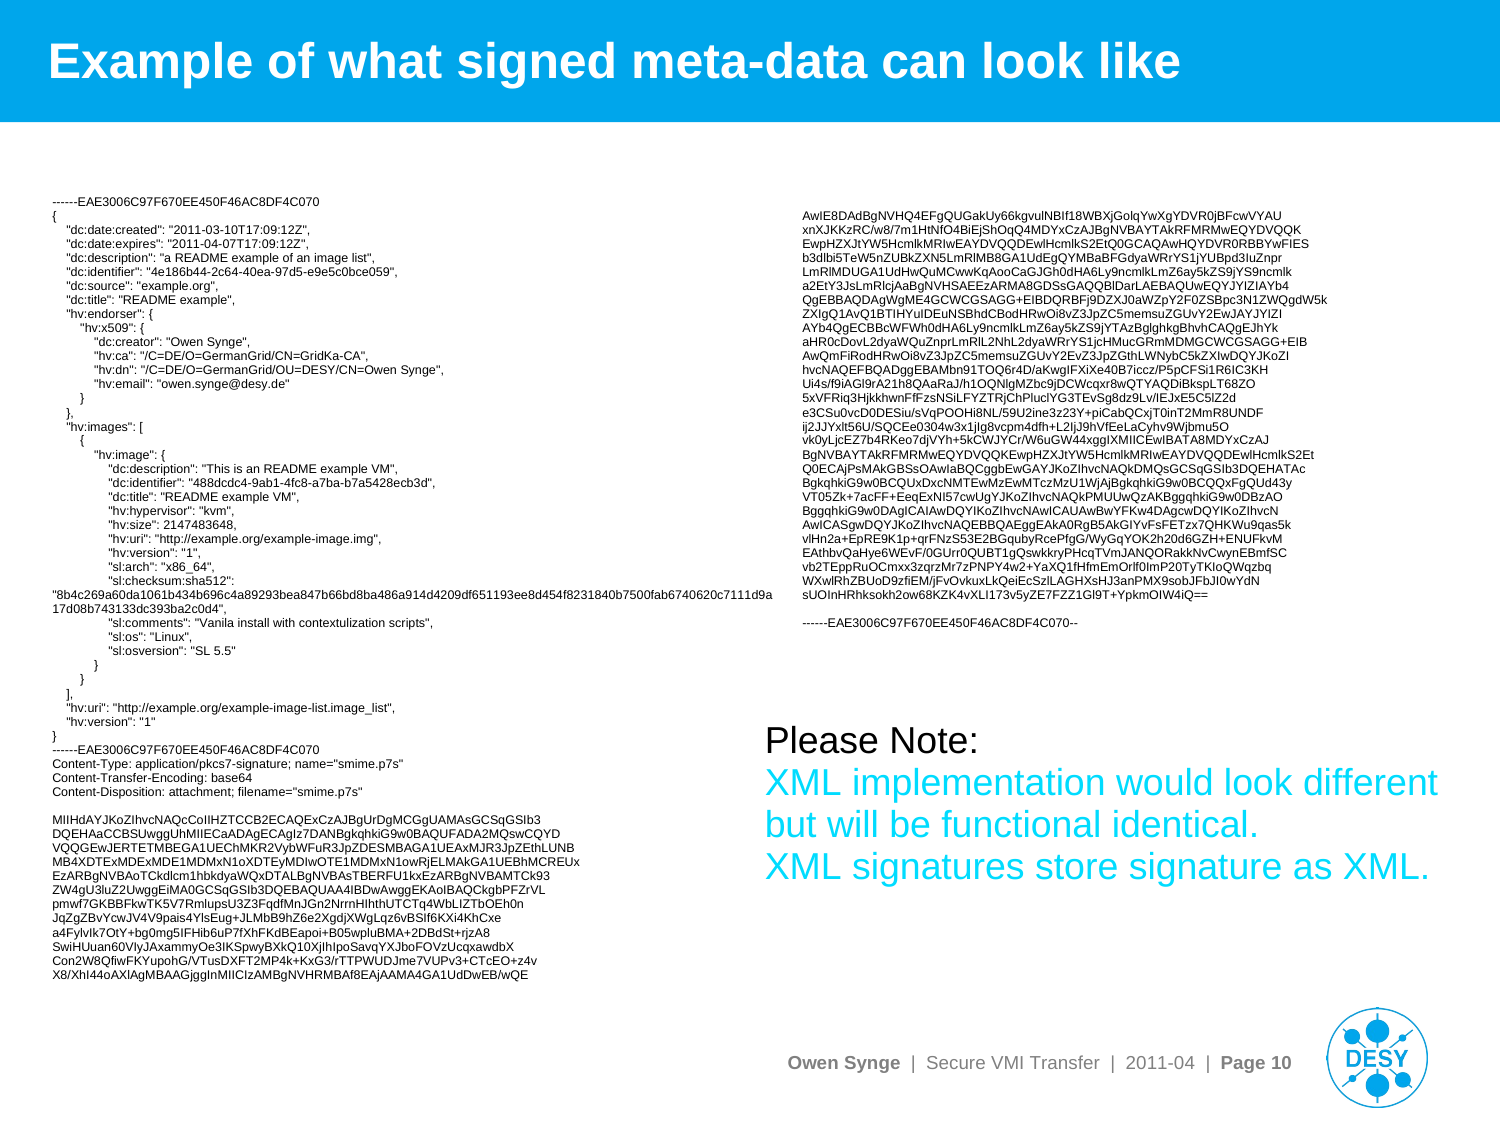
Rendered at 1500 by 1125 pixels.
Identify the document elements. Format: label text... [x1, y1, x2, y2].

text_box Please Note: XML implementation would look different but will be functional identical. XML signatures store signature as XML. [750, 712, 1463, 896]
picture [1326, 1007, 1428, 1108]
text_box ------EAE3006C97F670EE450F46AC8DF4C070 { "dc:date:created": "2011-03-10T17:09:12Z", "dc:date:expires": "2011-04-07T17:09:12Z", "dc:description": "a README example of an image list", "dc:identifier": "4e186b44-2c64-40ea-97d5-e9e5c0bce059", "dc:source": "example.org", "dc:title": "README example", "hv:endorser": { "hv:x509": { "dc:creator": "Owen Synge", "hv:ca": "/C=DE/O=GermanGrid/CN=GridKa-CA", "hv:dn": "/C=DE/O=GermanGrid/OU=DESY/CN=Owen Synge", "hv:email": "owen.synge@desy.de" } }, "hv:images": [ { "hv:image": { "dc:description": "This is an README example VM", "dc:identifier": "488dcdc4-9ab1-4fc8-a7ba-b7a5428ecb3d", "dc:title": "README example VM", "hv:hypervisor": "kvm", "hv:size": 2147483648, "hv:uri": "http://example.org/example-image.img", "hv:version": "1", "sl:arch": "x86_64", "sl:checksum:sha512": "8b4c269a60da1061b434b696c4a89293bea847b66bd8ba486a914d4209df651193ee8d454f8231840b7500fab6740620c7111d9a17d08b743133dc393ba2c0d4", "sl:comments": "Vanila install with contextulization scripts", "sl:os": "Linux", "sl:osversion": "SL 5.5" } } ], "hv:uri": "http://example.org/example-image-list.image_list", "hv:version": "1" } ------EAE3006C97F670EE450F46AC8DF4C070 Content-Type: application/pkcs7-signature; name="smime.p7s" Content-Transfer-Encoding: base64 Content-Disposition: attachment; filename="smime.p7s" MIIHdAYJKoZIhvcNAQcCoIIHZTCCB2ECAQExCzAJBgUrDgMCGgUAMAsGCSqGSIb3 DQEHAaCCBSUwggUhMIIECaADAgECAgIz7DANBgkqhkiG9w0BAQUFADA2MQswCQYD VQQGEwJERTETMBEGA1UEChMKR2VybWFuR3JpZDESMBAGA1UEAxMJR3JpZEthLUNB MB4XDTExMDExMDE1MDMxN1oXDTEyMDIwOTE1MDMxN1owRjELMAkGA1UEBhMCREUx EzARBgNVBAoTCkdlcm1hbkdyaWQxDTALBgNVBAsTBERFU1kxEzARBgNVBAMTCk93 ZW4gU3luZ2UwggEiMA0GCSqGSIb3DQEBAQUAA4IBDwAwggEKAoIBAQCkgbPFZrVL pmwf7GKBBFkwTK5V7RmlupsU3Z3FqdfMnJGn2NrrnHIhthUTCTq4WbLIZTbOEh0n JqZgZBvYcwJV4V9pais4YlsEug+JLMbB9hZ6e2XgdjXWgLqz6vBSIf6KXi4KhCxe a4FylvIk7OtY+bg0mg5IFHib6uP7fXhFKdBEapoi+B05wpluBMA+2DBdSt+rjzA8 SwiHUuan60VIyJAxammyOe3IKSpwyBXkQ10XjIhIpoSavqYXJboFOVzUcqxawdbX Con2W8QfiwFKYupohG/VTusDXFT2MP4k+KxG3/rTTPWUDJme7VUPv3+CTcEO+z4v X8/XhI44oAXlAgMBAAGjggInMIICIzAMBgNVHRMBAf8EAjAAMA4GA1UdDwEB/wQE [37, 187, 788, 1088]
text_box AwIE8DAdBgNVHQ4EFgQUGakUy66kgvulNBIf18WBXjGolqYwXgYDVR0jBFcwVYAU xnXJKKzRC/w8/7m1HtNfO4BiEjShOqQ4MDYxCzAJBgNVBAYTAkRFMRMwEQYDVQQK EwpHZXJtYW5HcmlkMRIwEAYDVQQDEwlHcmlkS2EtQ0GCAQAwHQYDVR0RBBYwFIES b3dlbi5TeW5nZUBkZXN5LmRlMB8GA1UdEgQYMBaBFGdyaWRrYS1jYUBpd3IuZnpr LmRlMDUGA1UdHwQuMCwwKqAooCaGJGh0dHA6Ly9ncmlkLmZ6ay5kZS9jYS9ncmlk a2EtY3JsLmRlcjAaBgNVHSAEEzARMA8GDSsGAQQBlDarLAEBAQUwEQYJYIZIAYb4 QgEBBAQDAgWgME4GCWCGSAGG+EIBDQRBFj9DZXJ0aWZpY2F0ZSBpc3N1ZWQgdW5k ZXIgQ1AvQ1BTIHYuIDEuNSBhdCBodHRwOi8vZ3JpZC5memsuZGUvY2EwJAYJYIZI AYb4QgECBBcWFWh0dHA6Ly9ncmlkLmZ6ay5kZS9jYTAzBglghkgBhvhCAQgEJhYk aHR0cDovL2dyaWQuZnprLmRlL2NhL2dyaWRrYS1jcHMucGRmMDMGCWCGSAGG+EIB AwQmFiRodHRwOi8vZ3JpZC5memsuZGUvY2EvZ3JpZGthLWNybC5kZXIwDQYJKoZI hvcNAQEFBQADggEBAMbn91TOQ6r4D/aKwgIFXiXe40B7iccz/P5pCFSi1R6IC3KH Ui4s/f9iAGl9rA21h8QAaRaJ/h1OQNlgMZbc9jDCWcqxr8wQTYAQDiBkspLT68ZO 5xVFRiq3HjkkhwnFfFzsNSiLFYZTRjChPluclYG3TEvSg8dz9Lv/IEJxE5C5lZ2d e3CSu0vcD0DESiu/sVqPOOHi8NL/59U2ine3z23Y+piCabQCxjT0inT2MmR8UNDF ij2JJYxlt56U/SQCEe0304w3x1jIg8vcpm4dfh+L2IjJ9hVfEeLaCyhv9Wjbmu5O vk0yLjcEZ7b4RKeo7djVYh+5kCWJYCr/W6uGW44xggIXMIICEwIBATA8MDYxCzAJ BgNVBAYTAkRFMRMwEQYDVQQKEwpHZXJtYW5HcmlkMRIwEAYDVQQDEwlHcmlkS2Et Q0ECAjPsMAkGBSsOAwIaBQCggbEwGAYJKoZIhvcNAQkDMQsGCSqGSIb3DQEHATAc BgkqhkiG9w0BCQUxDxcNMTEwMzEwMTczMzU1WjAjBgkqhkiG9w0BCQQxFgQUd43y VT05Zk+7acFF+EeqExNI57cwUgYJKoZIhvcNAQkPMUUwQzAKBggqhkiG9w0DBzAO BggqhkiG9w0DAgICAIAwDQYIKoZIhvcNAwICAUAwBwYFKw4DAgcwDQYIKoZIhvcN AwICASgwDQYJKoZIhvcNAQEBBQAEggEAkA0RgB5AkGIYvFsFETzx7QHKWu9qas5k vlHn2a+EpRE9K1p+qrFNzS53E2BGqubyRcePfgG/WyGqYOK2h20d6GZH+ENUFkvM EAthbvQaHye6WEvF/0GUrr0QUBT1gQswkkryPHcqTVmJANQORakkNvCwynEBmfSC vb2TEppRuOCmxx3zqrzMr7zPNPY4w2+YaXQ1fHfmEmOrlf0ImP20TyTKIoQWqzbq WXwlRhZBUoD9zfiEM/jFvOvkuxLkQeiEcSzlLAGHXsHJ3anPMX9sobJFbJI0wYdN sUOInHRhksokh2ow68KZK4vXLI173v5yZE7FZZ1Gl9T+YpkmOIW4iQ== ------EAE3006C97F670EE450F46AC8DF4C070-- [787, 187, 1500, 976]
title Example of what signed meta-data can look like [47, 24, 1446, 99]
